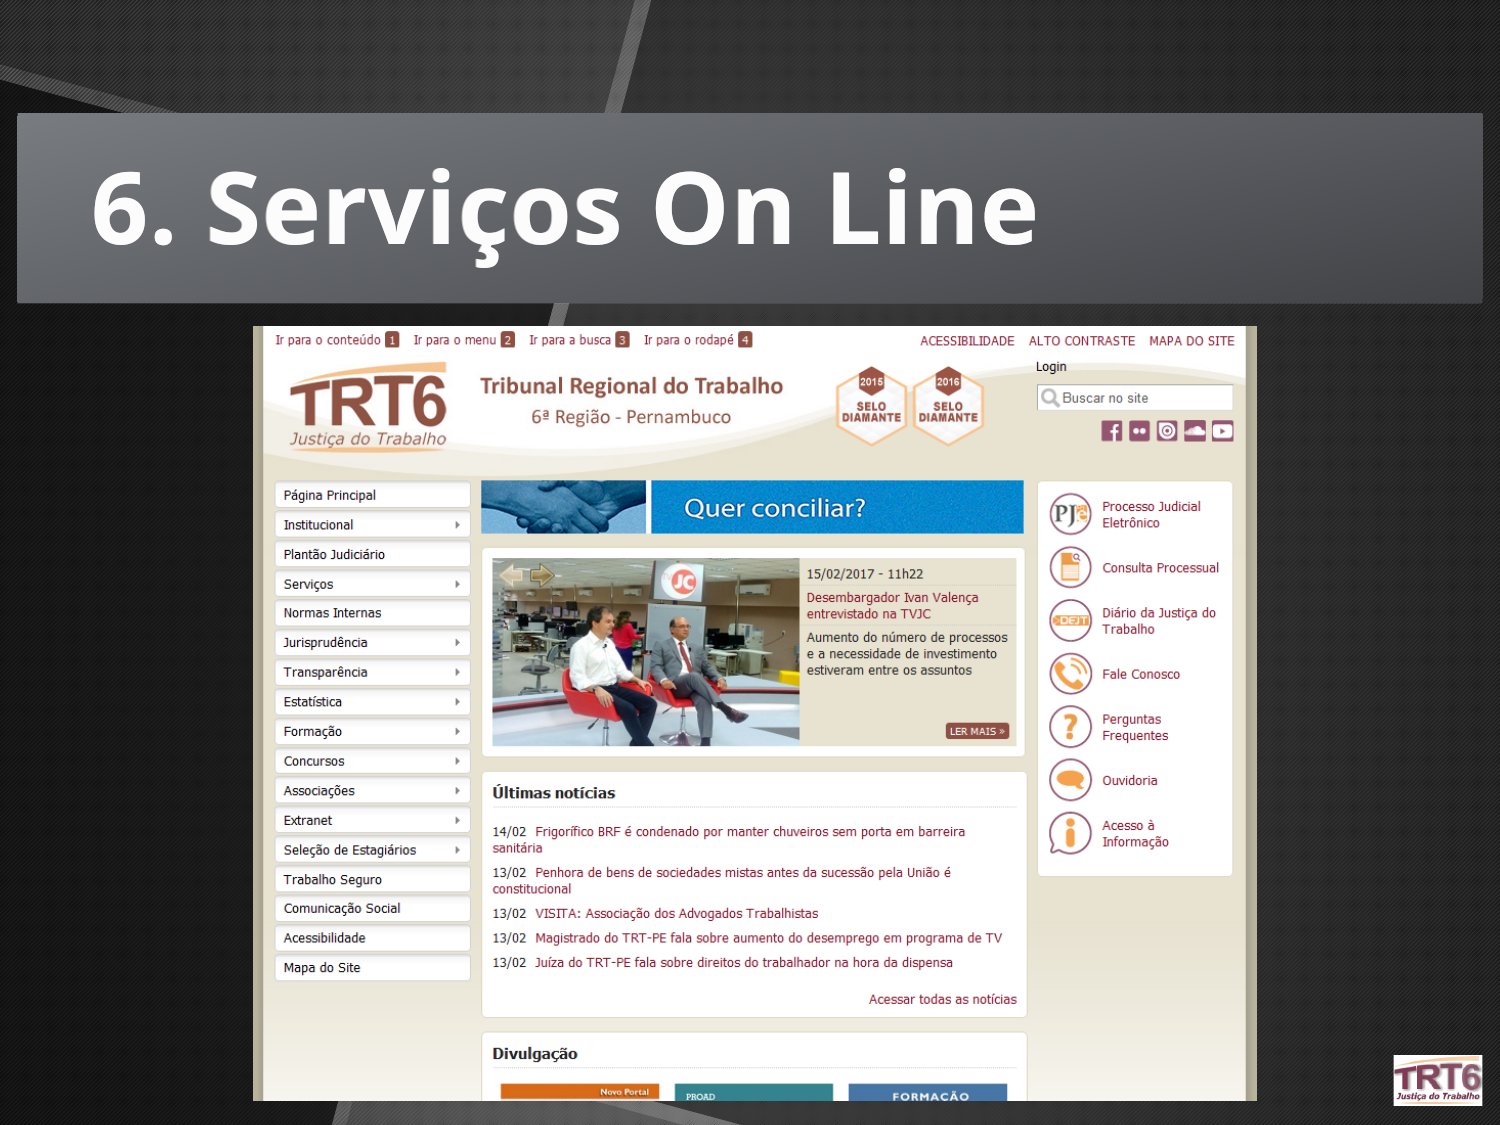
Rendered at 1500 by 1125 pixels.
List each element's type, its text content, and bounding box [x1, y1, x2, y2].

text_box 6. Serviços On Line [77, 137, 1388, 272]
text_box [18, 114, 1482, 303]
picture [253, 326, 1257, 1102]
picture [1393, 1055, 1483, 1106]
